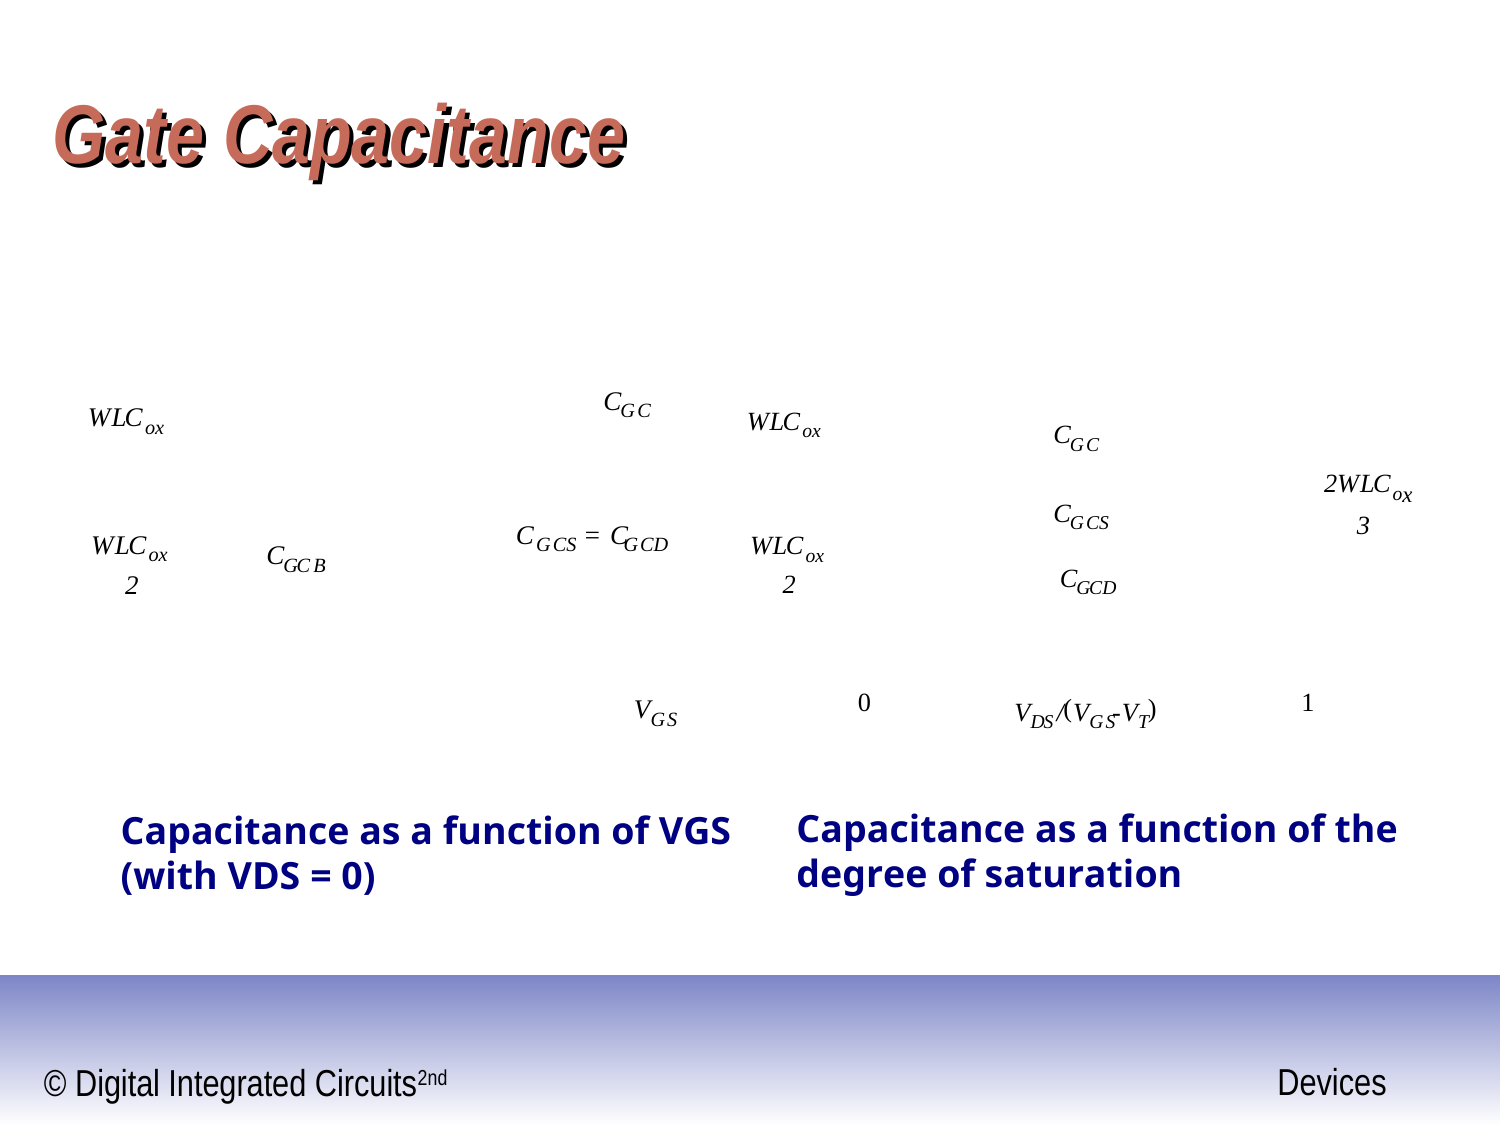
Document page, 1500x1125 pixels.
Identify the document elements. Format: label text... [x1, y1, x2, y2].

text_box Capacitance as a function of VGS (with VDS = 0) [105, 799, 748, 905]
picture [87, 345, 688, 739]
text_box Capacitance as a function of the degree of saturation [781, 797, 1424, 904]
picture [746, 351, 1422, 738]
title Gate Capacitance [37, 37, 1463, 188]
